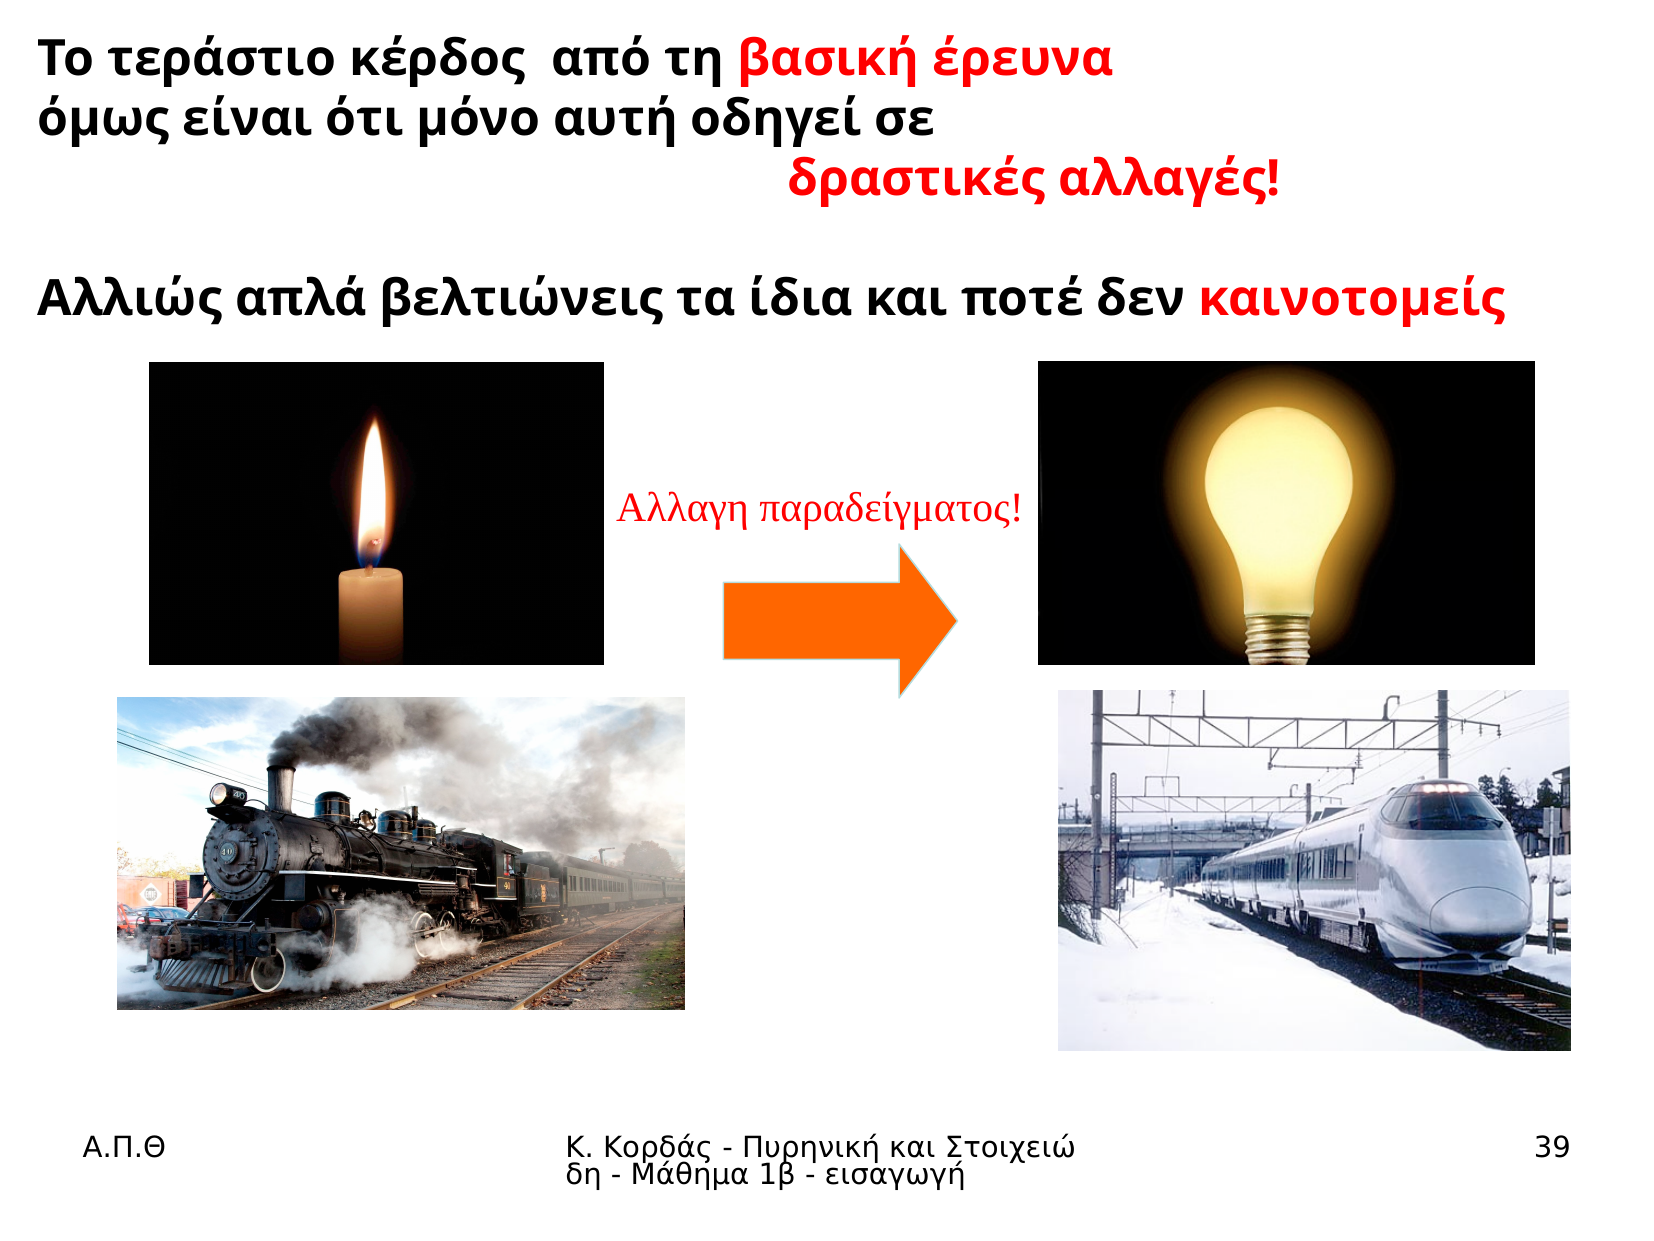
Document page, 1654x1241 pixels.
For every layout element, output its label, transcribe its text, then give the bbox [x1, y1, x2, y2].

text_box [723, 544, 958, 698]
picture [1038, 361, 1535, 665]
picture [1058, 690, 1571, 1051]
picture [117, 697, 685, 1010]
text_box Αλλαγη παραδείγματος! [601, 472, 1040, 538]
title To τεράστιο κέρδος από τη βασική έρευνα όμως είναι ότι μόνο αυτή οδηγεί σε δραστικές αλλαγές! Αλλιώς απλά βελτιώνεις τα ίδια και ποτέ δεν καινοτομείς [22, 18, 1613, 263]
picture [149, 362, 604, 665]
